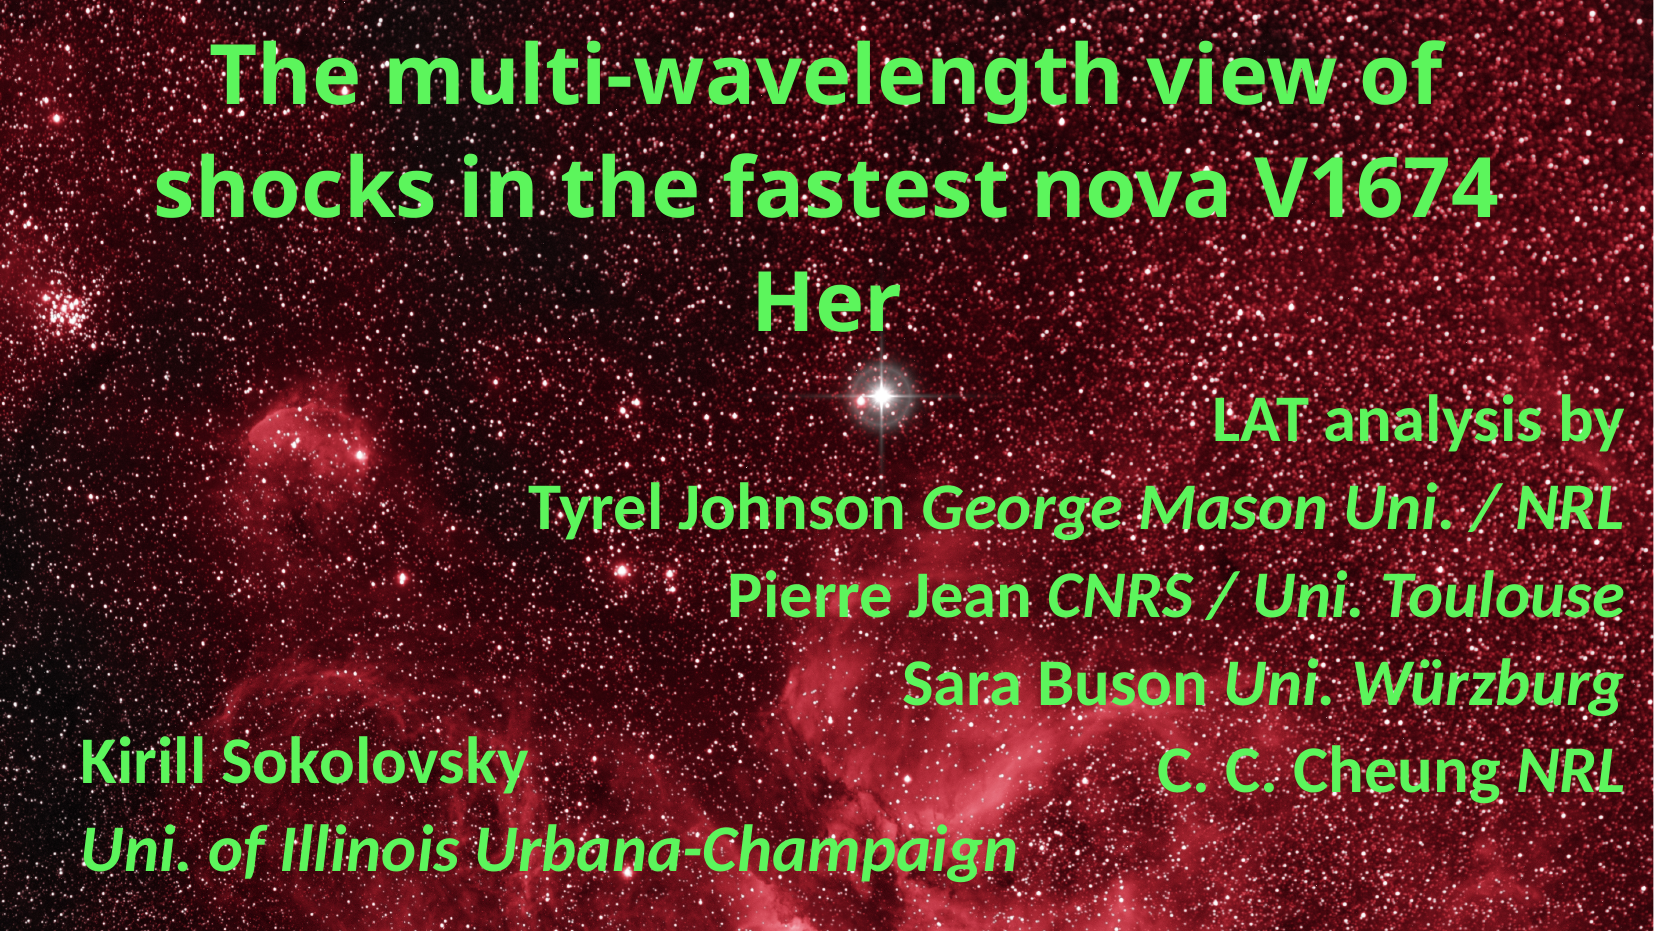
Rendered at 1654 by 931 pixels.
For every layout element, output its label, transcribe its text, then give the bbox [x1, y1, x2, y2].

text_box LAT analysis by Tyrel Johnson George Mason Uni. / NRL Pierre Jean CNRS / Uni. Toulouse Sara Buson Uni. Würzburg C. C. Cheung NRL [283, 391, 1626, 898]
picture [0, 0, 1654, 931]
subtitle Kirill Sokolovsky Uni. of Illinois Urbana-Champaign [80, 697, 1423, 923]
title The multi-wavelength view of shocks in the fastest nova V1674 Her [125, 33, 1528, 338]
